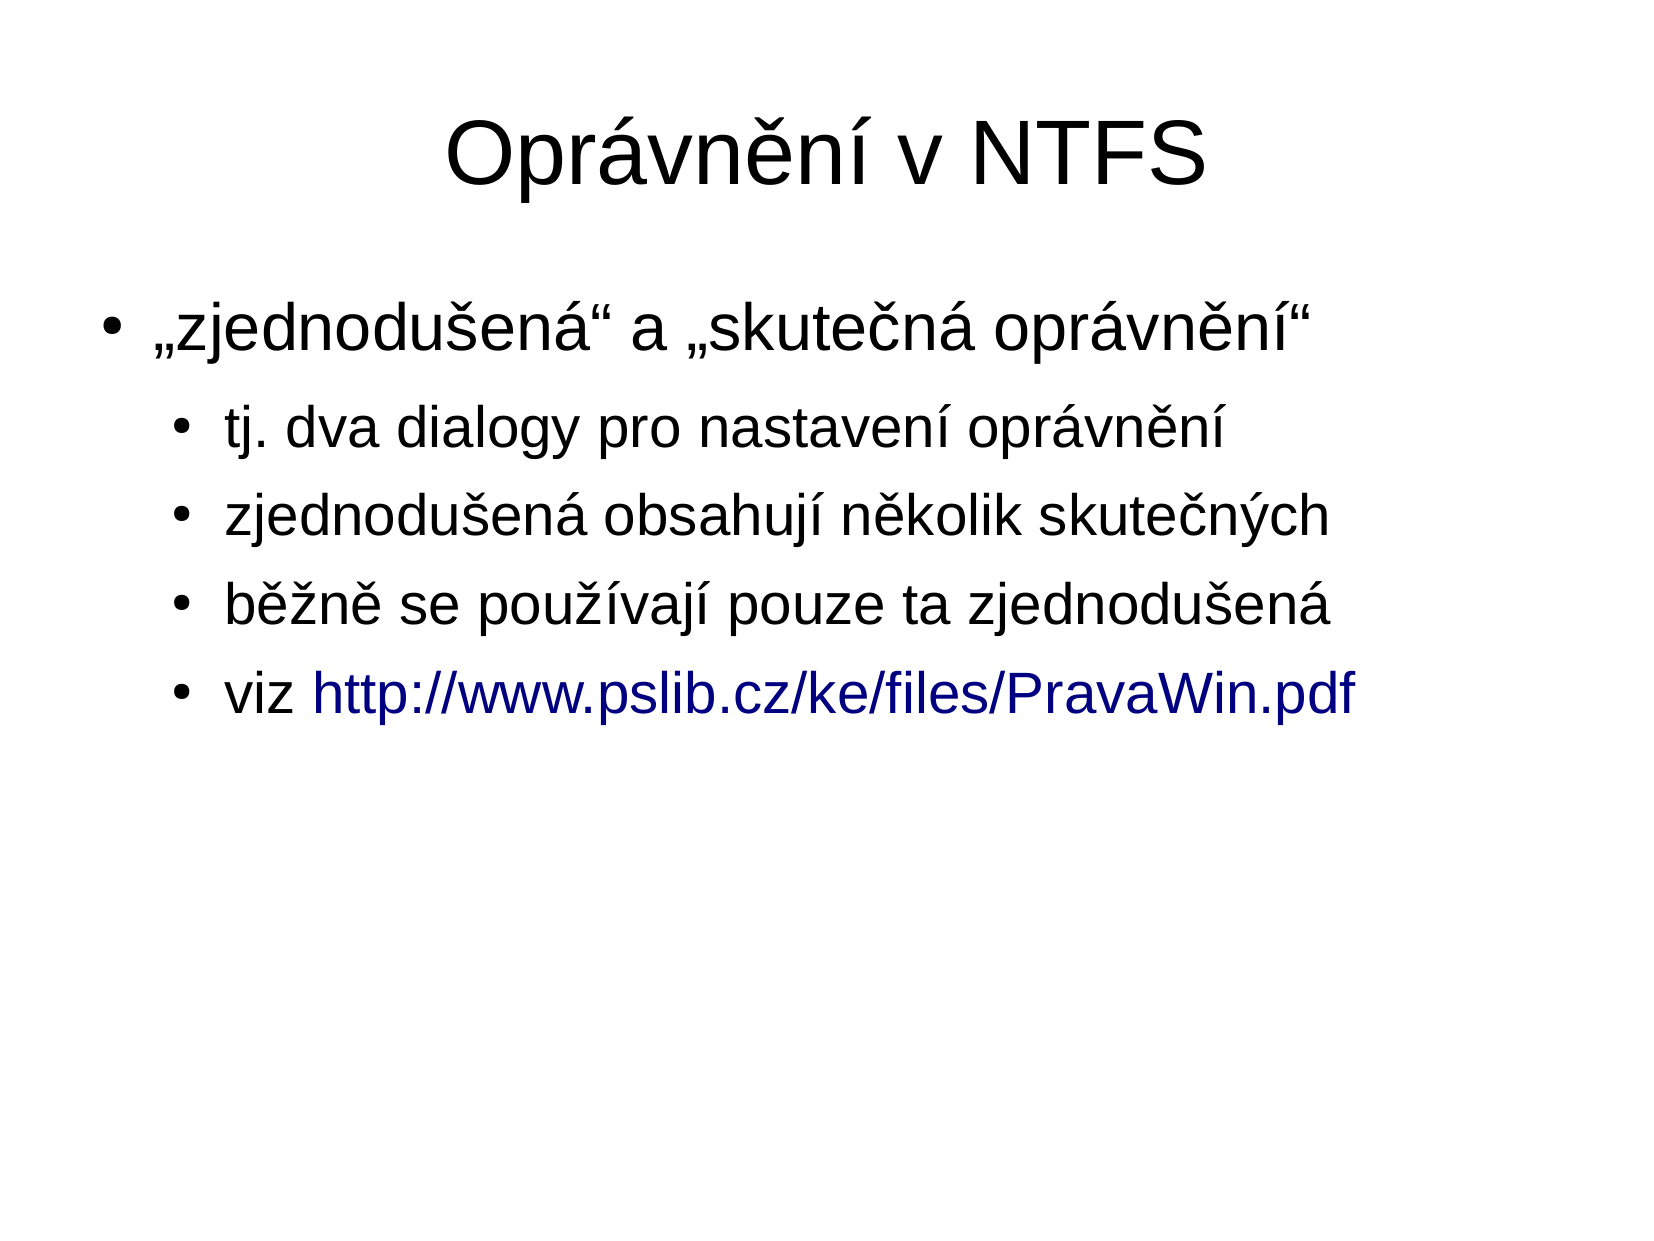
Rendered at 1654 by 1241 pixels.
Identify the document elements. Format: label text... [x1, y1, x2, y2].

title Oprávnění v NTFS [82, 49, 1571, 257]
list „zjednodušená“ a „skutečná oprávnění“ tj. dva dialogy pro nastavení oprávnění zjednodušená obsahují několik skutečných běžně se používají pouze ta zjednodušená viz http://www.pslib.cz/ke/files/PravaWin.pdf [82, 290, 1571, 1010]
